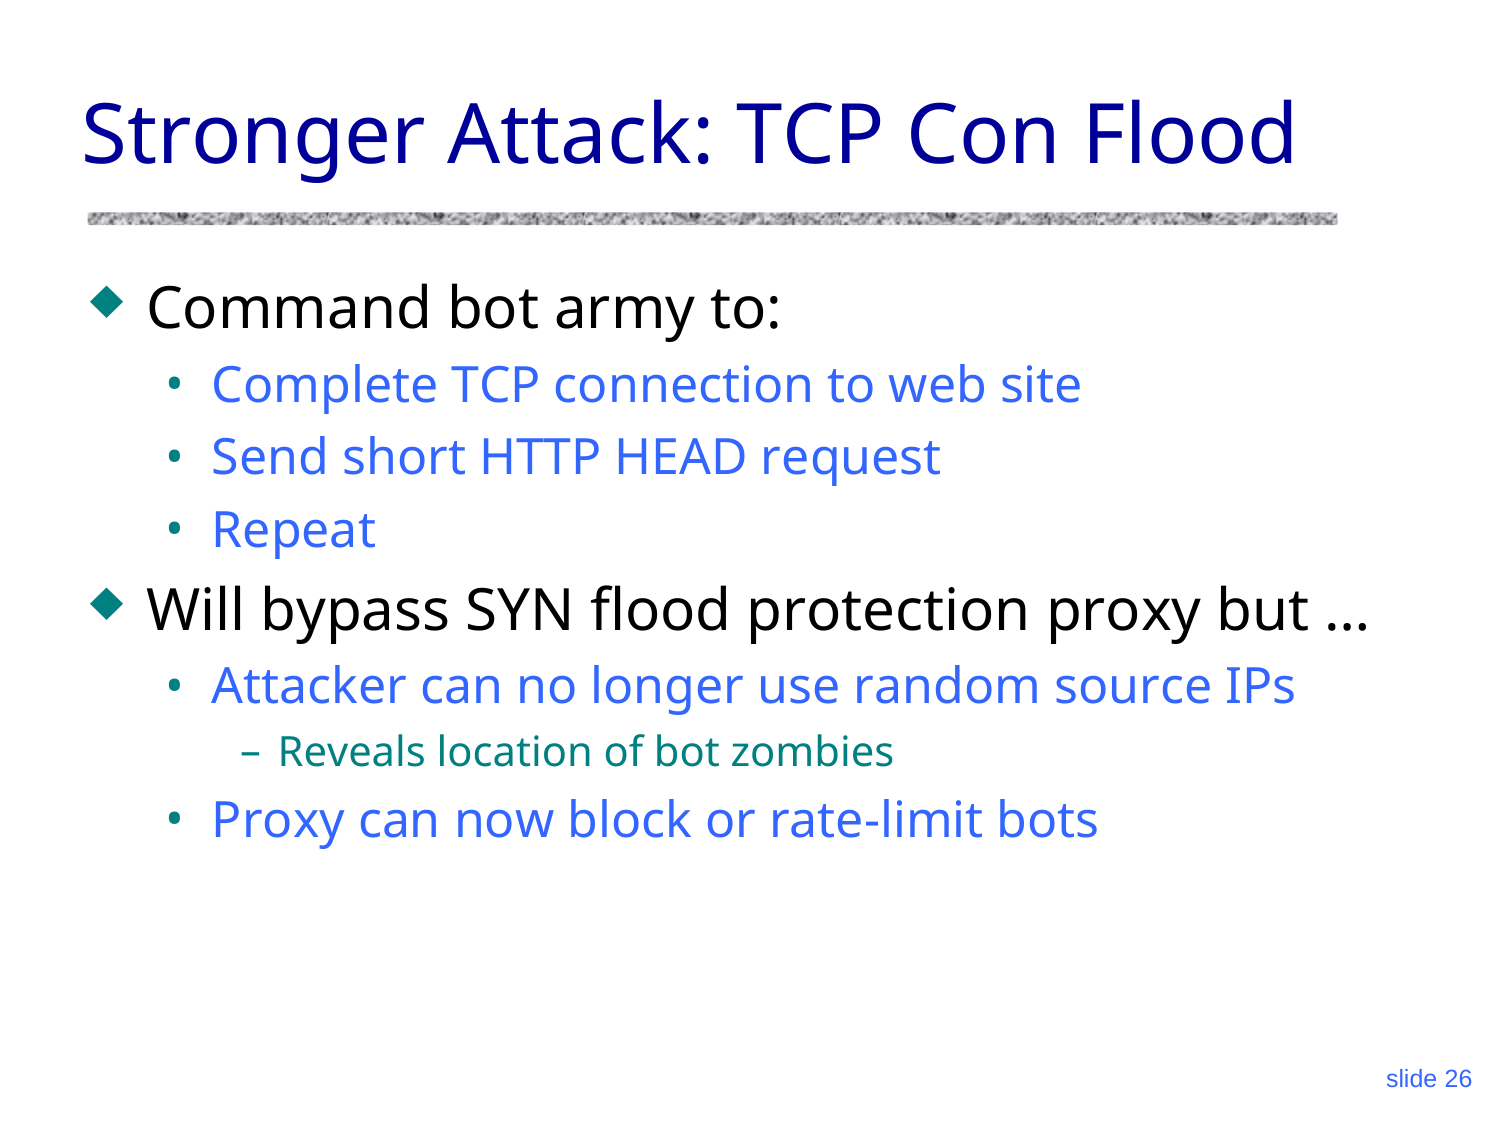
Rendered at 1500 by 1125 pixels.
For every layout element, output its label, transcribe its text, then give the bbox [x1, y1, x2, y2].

picture [87, 212, 1338, 226]
list Command bot army to: Complete TCP connection to web site Send short HTTP HEAD request Repeat Will bypass SYN flood protection proxy but … Attacker can no longer use random source IPs Reveals location of bot zombies Proxy can now block or rate-limit bots [74, 262, 1417, 994]
text_box slide <number> [1174, 1025, 1488, 1101]
title Stronger Attack: TCP Con Flood [66, 37, 1342, 188]
